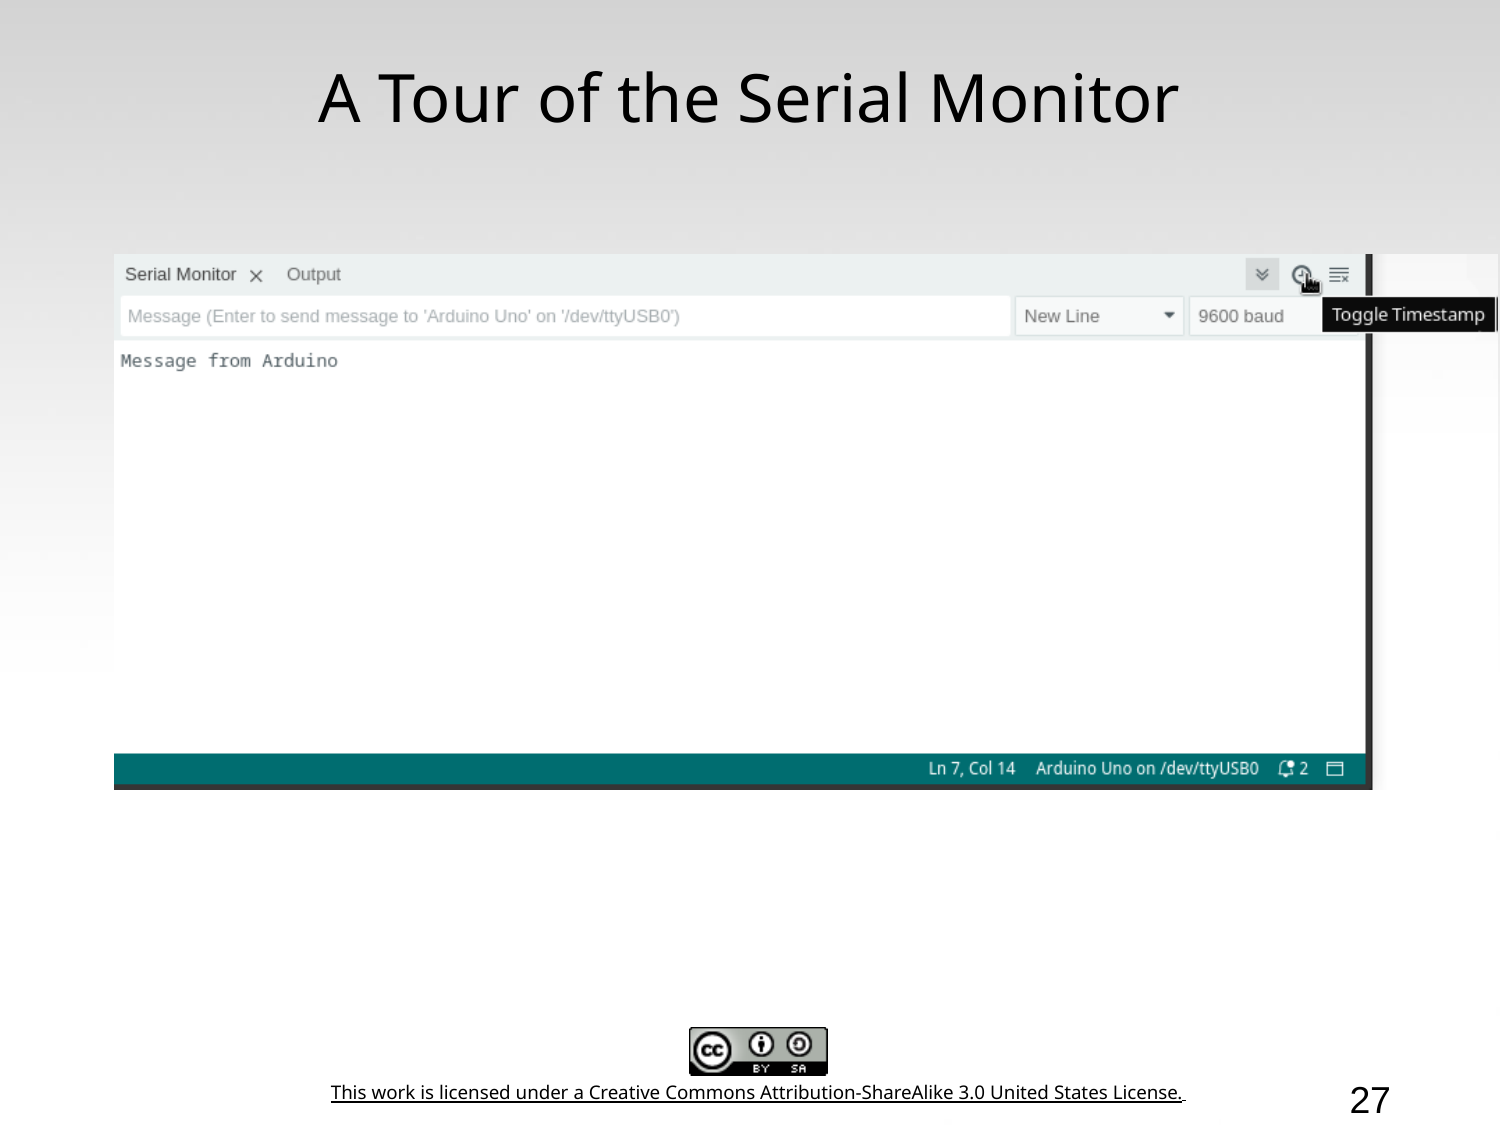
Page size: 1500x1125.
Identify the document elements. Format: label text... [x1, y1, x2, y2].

title A Tour of the Serial Monitor [112, 2, 1388, 190]
picture [0, 0, 1500, 1125]
